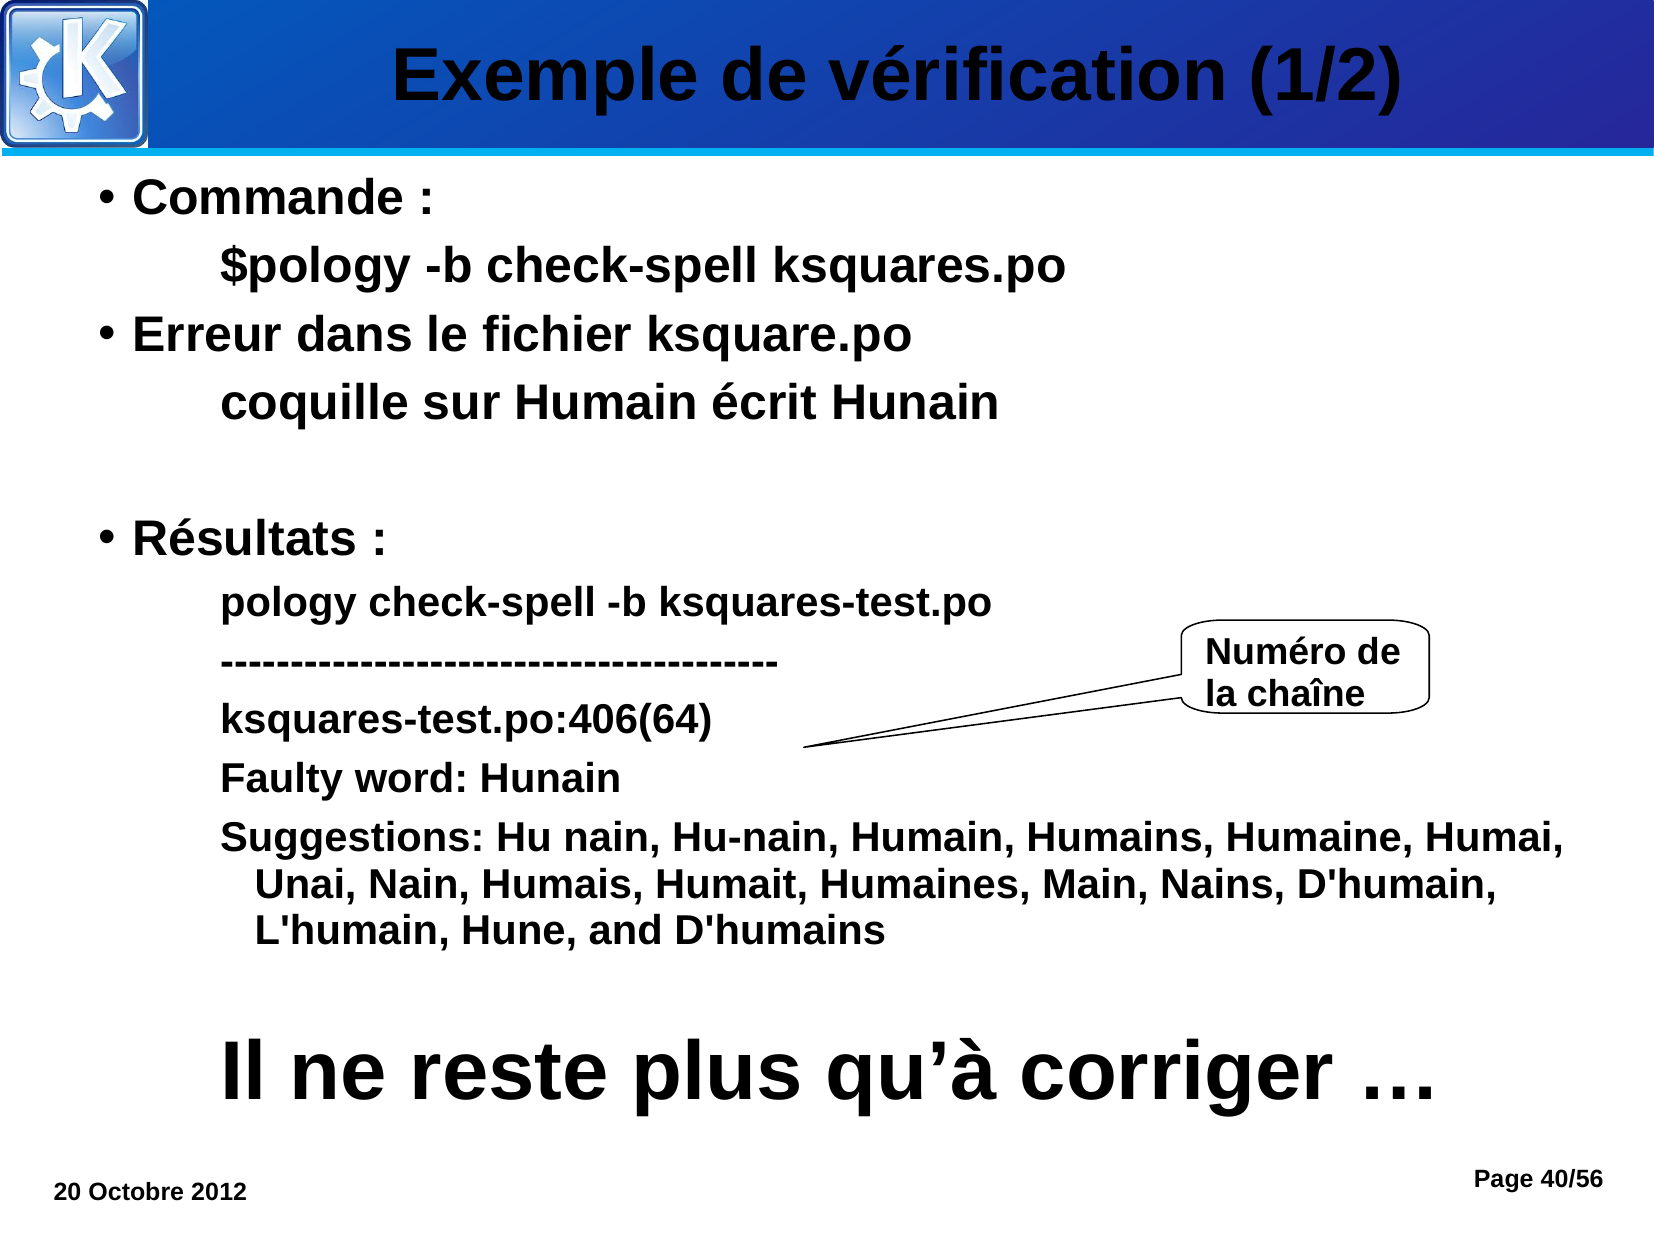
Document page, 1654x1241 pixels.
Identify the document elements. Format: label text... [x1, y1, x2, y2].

text_box Exemple de vérification (1/2) [141, 0, 1654, 148]
picture [0, 0, 141, 148]
text_box Commande : $pology -b check-spell ksquares.po Erreur dans le fichier ksquare.po coquille sur Humain écrit Hunain Résultats : pology check-spell -b ksquares-test.po ---------------------------------------- ksquares-test.po:406(64) Faulty word: Hunain Suggestions: Hu nain, Hu-nain, Humain, Humains, Humaine, Humai, Unai, Nain, Humais, Humait, Humaines, Main, Nains, D'humain, L'humain, Hune, and D'humains Il ne reste plus qu’à corriger … [82, 159, 1595, 1140]
text_box Numéro de la chaîne [803, 620, 1430, 748]
